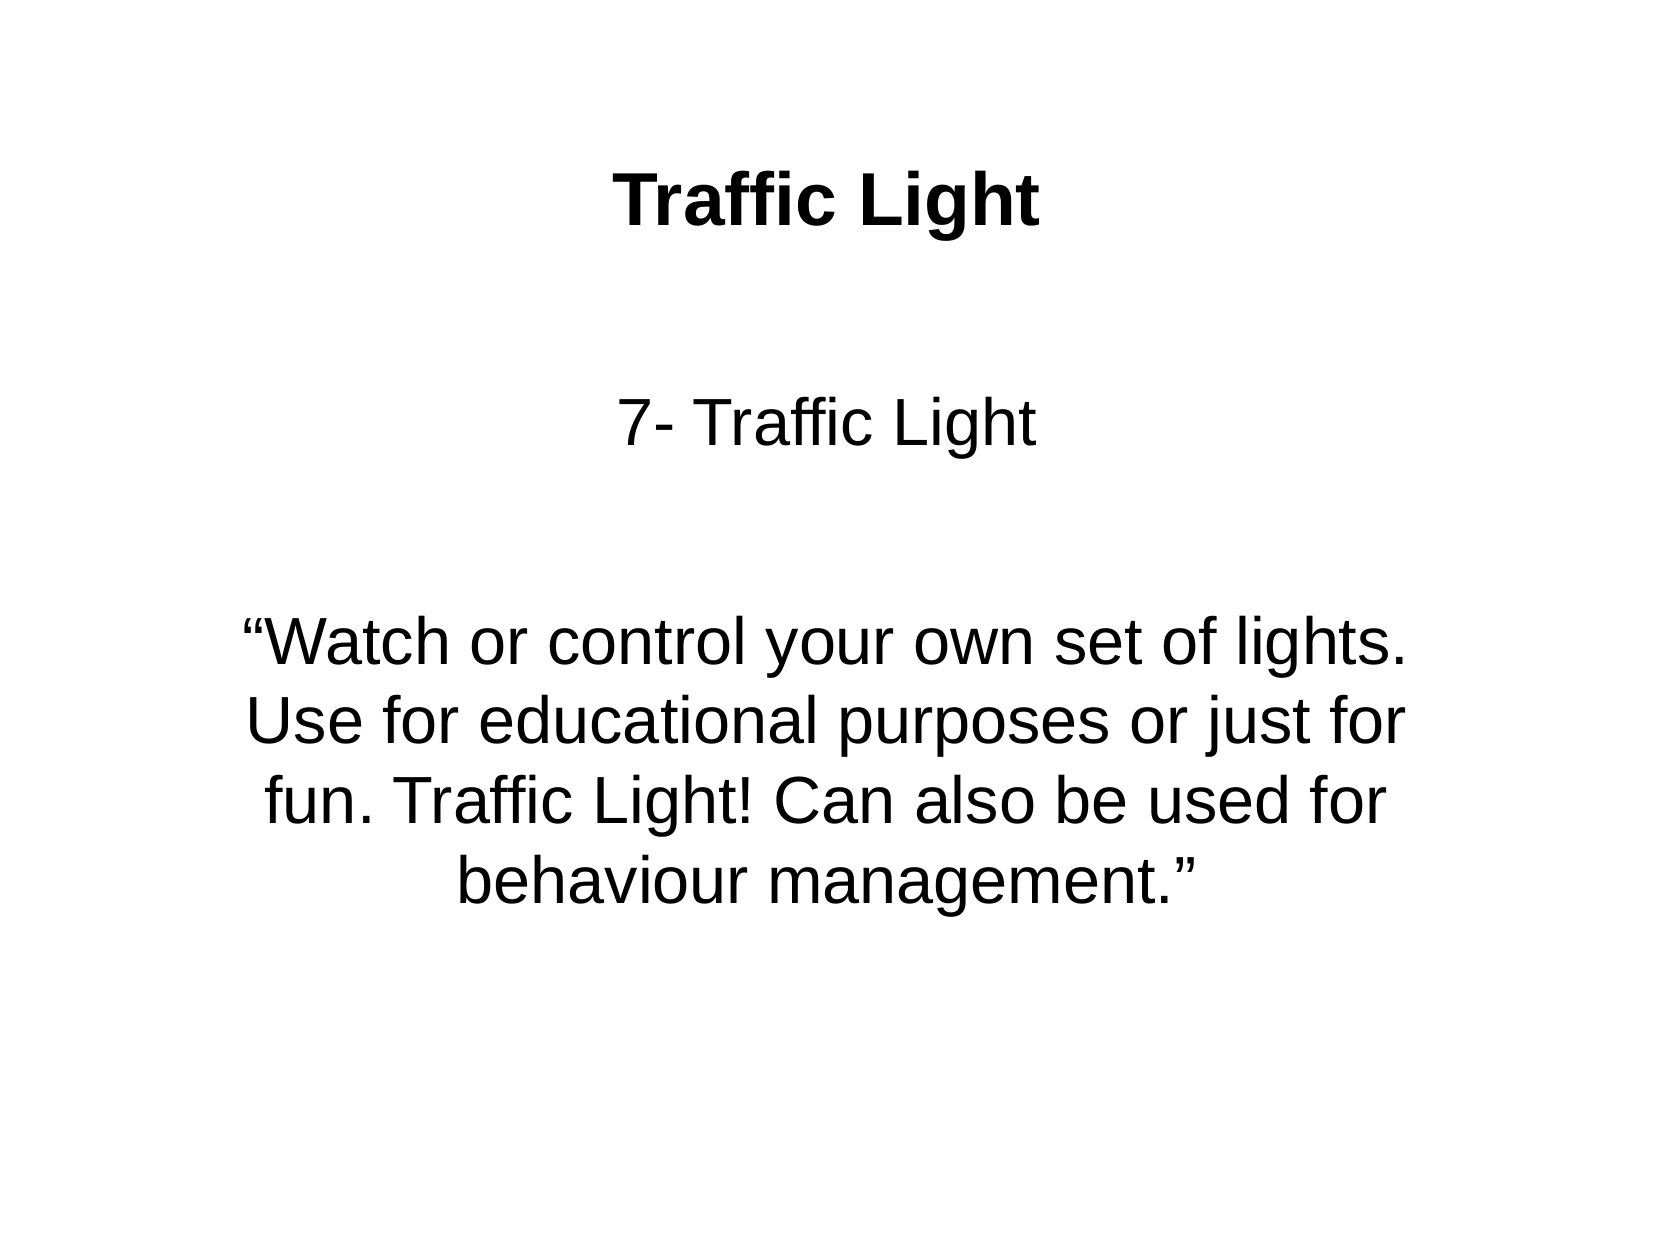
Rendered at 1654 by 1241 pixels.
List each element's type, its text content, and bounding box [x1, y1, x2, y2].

title Traffic Light [206, 90, 1447, 345]
subtitle 7- Traffic Light “Watch or control your own set of lights. Use for educational purposes or just for fun. Traffic Light! Can also be used for behaviour management.” [206, 345, 1447, 951]
